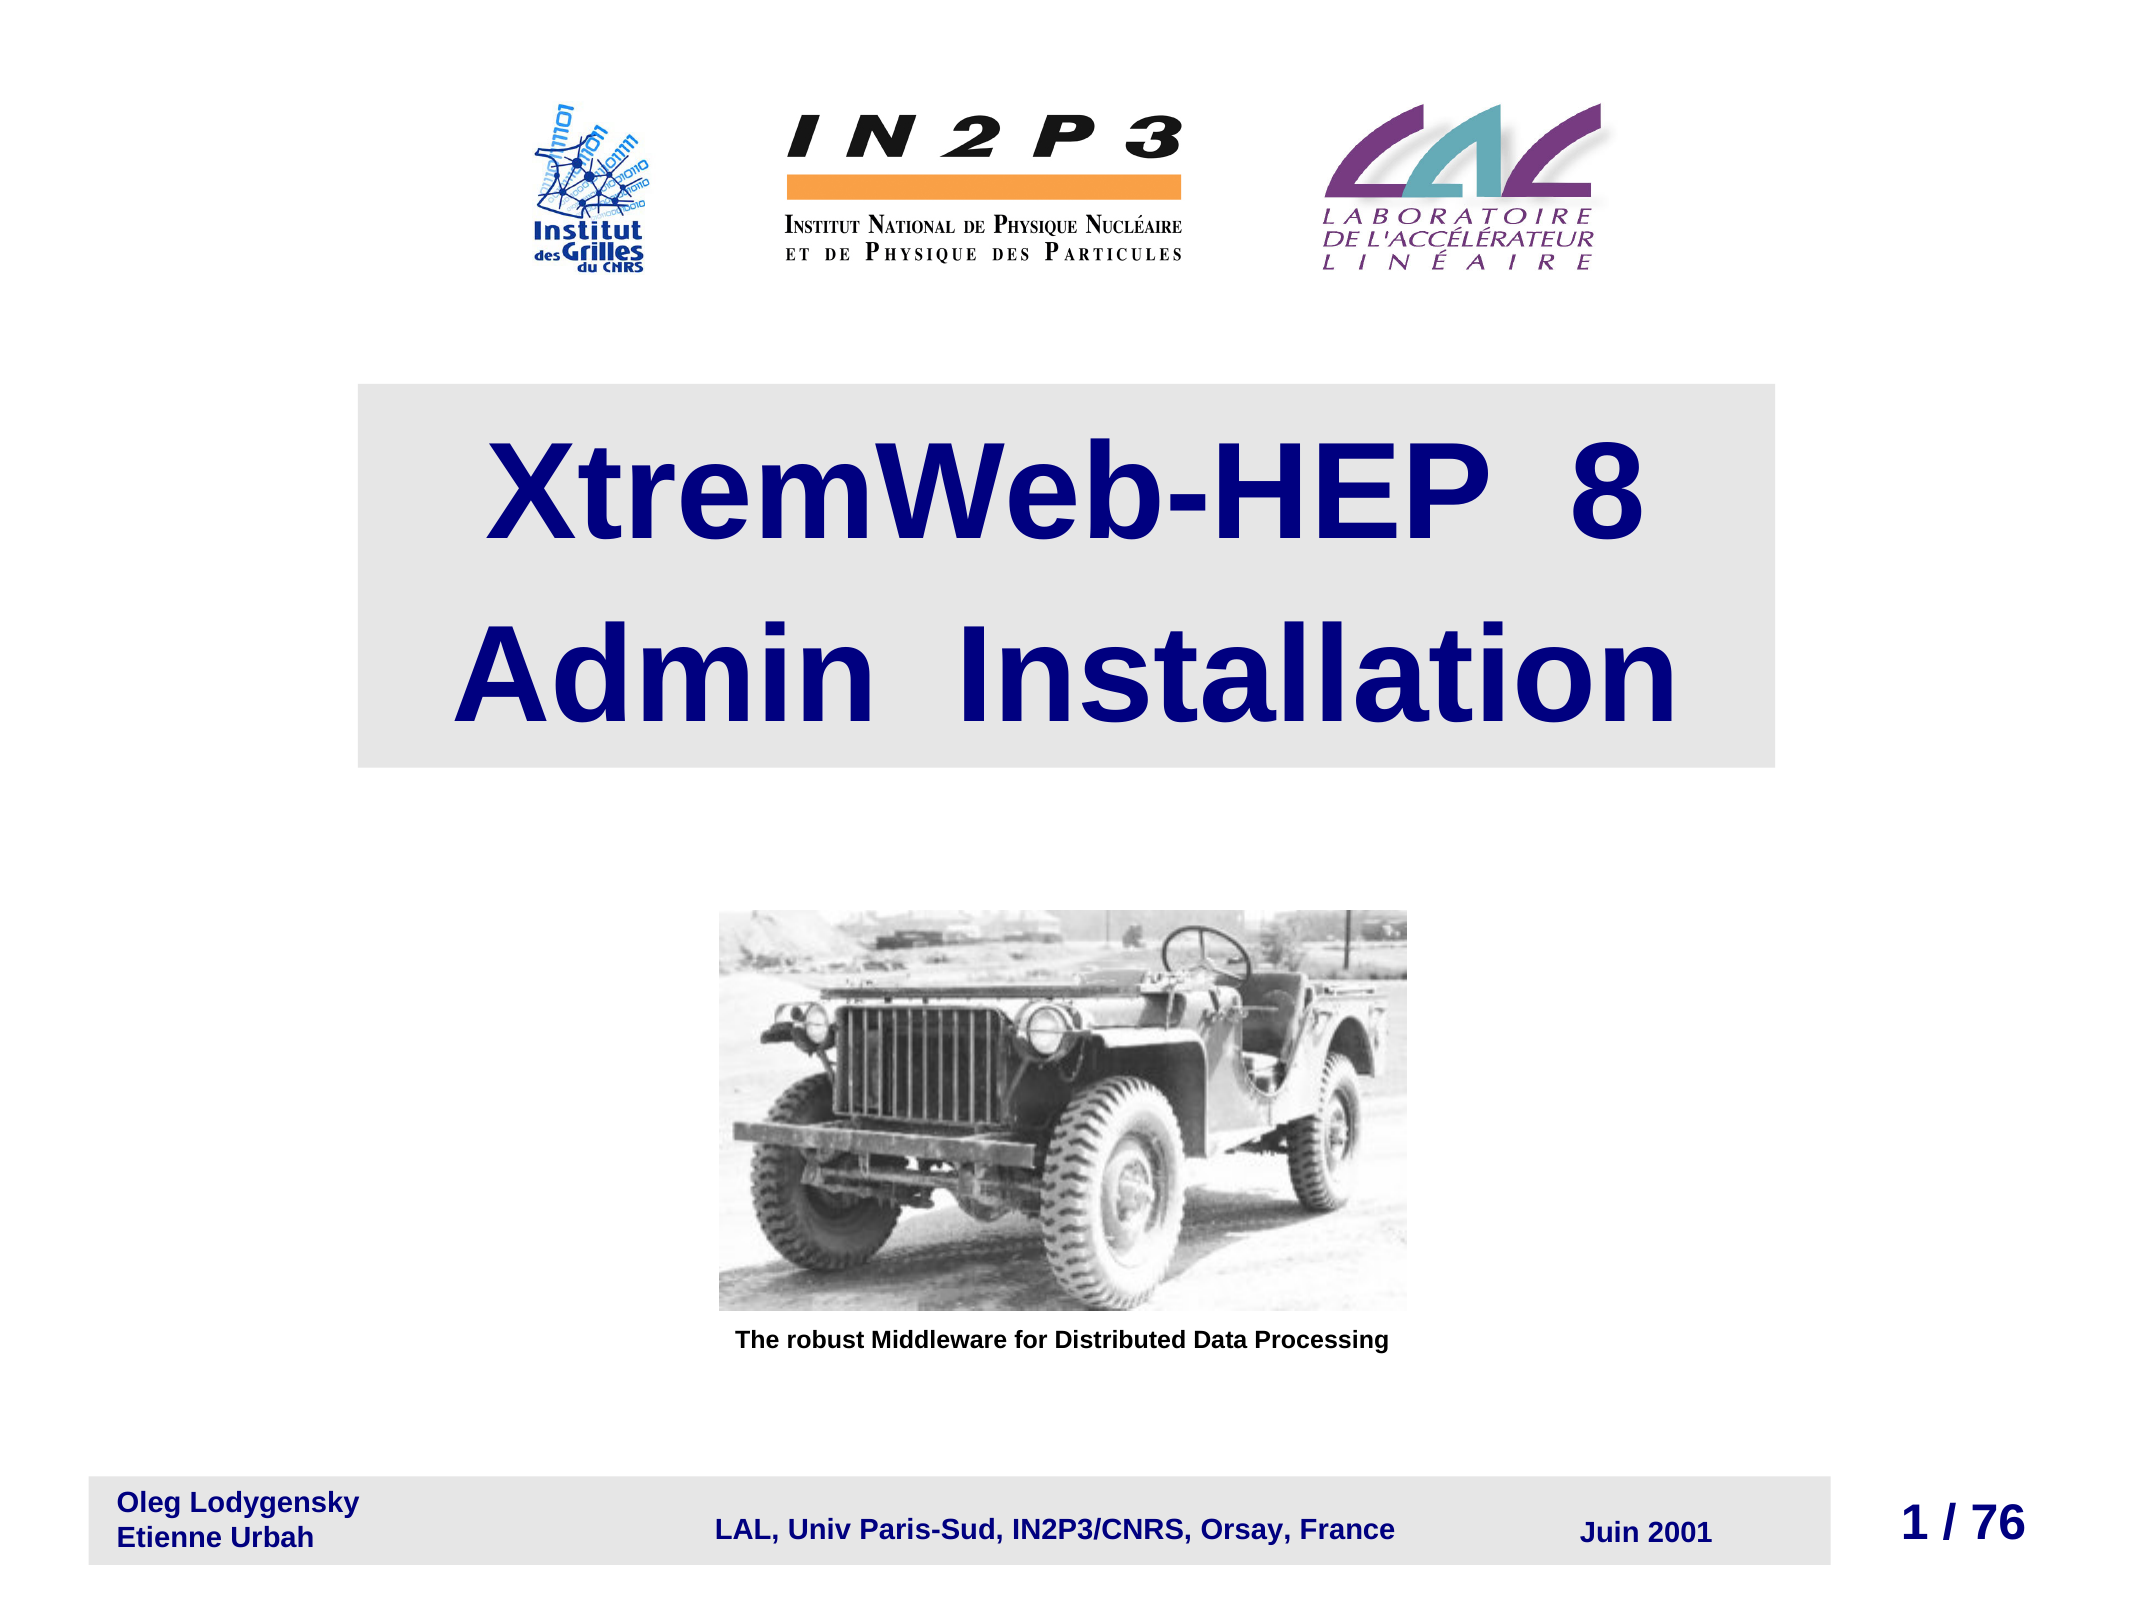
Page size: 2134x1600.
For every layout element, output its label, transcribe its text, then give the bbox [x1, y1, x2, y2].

picture [784, 72, 1185, 266]
picture [1318, 98, 1622, 274]
picture [511, 101, 672, 275]
text_box XtremWeb-HEP 8 Admin Installation [357, 383, 1776, 768]
picture [719, 910, 1407, 1308]
text_box The robust Middleware for Distributed Data Processing [708, 1308, 1418, 1369]
